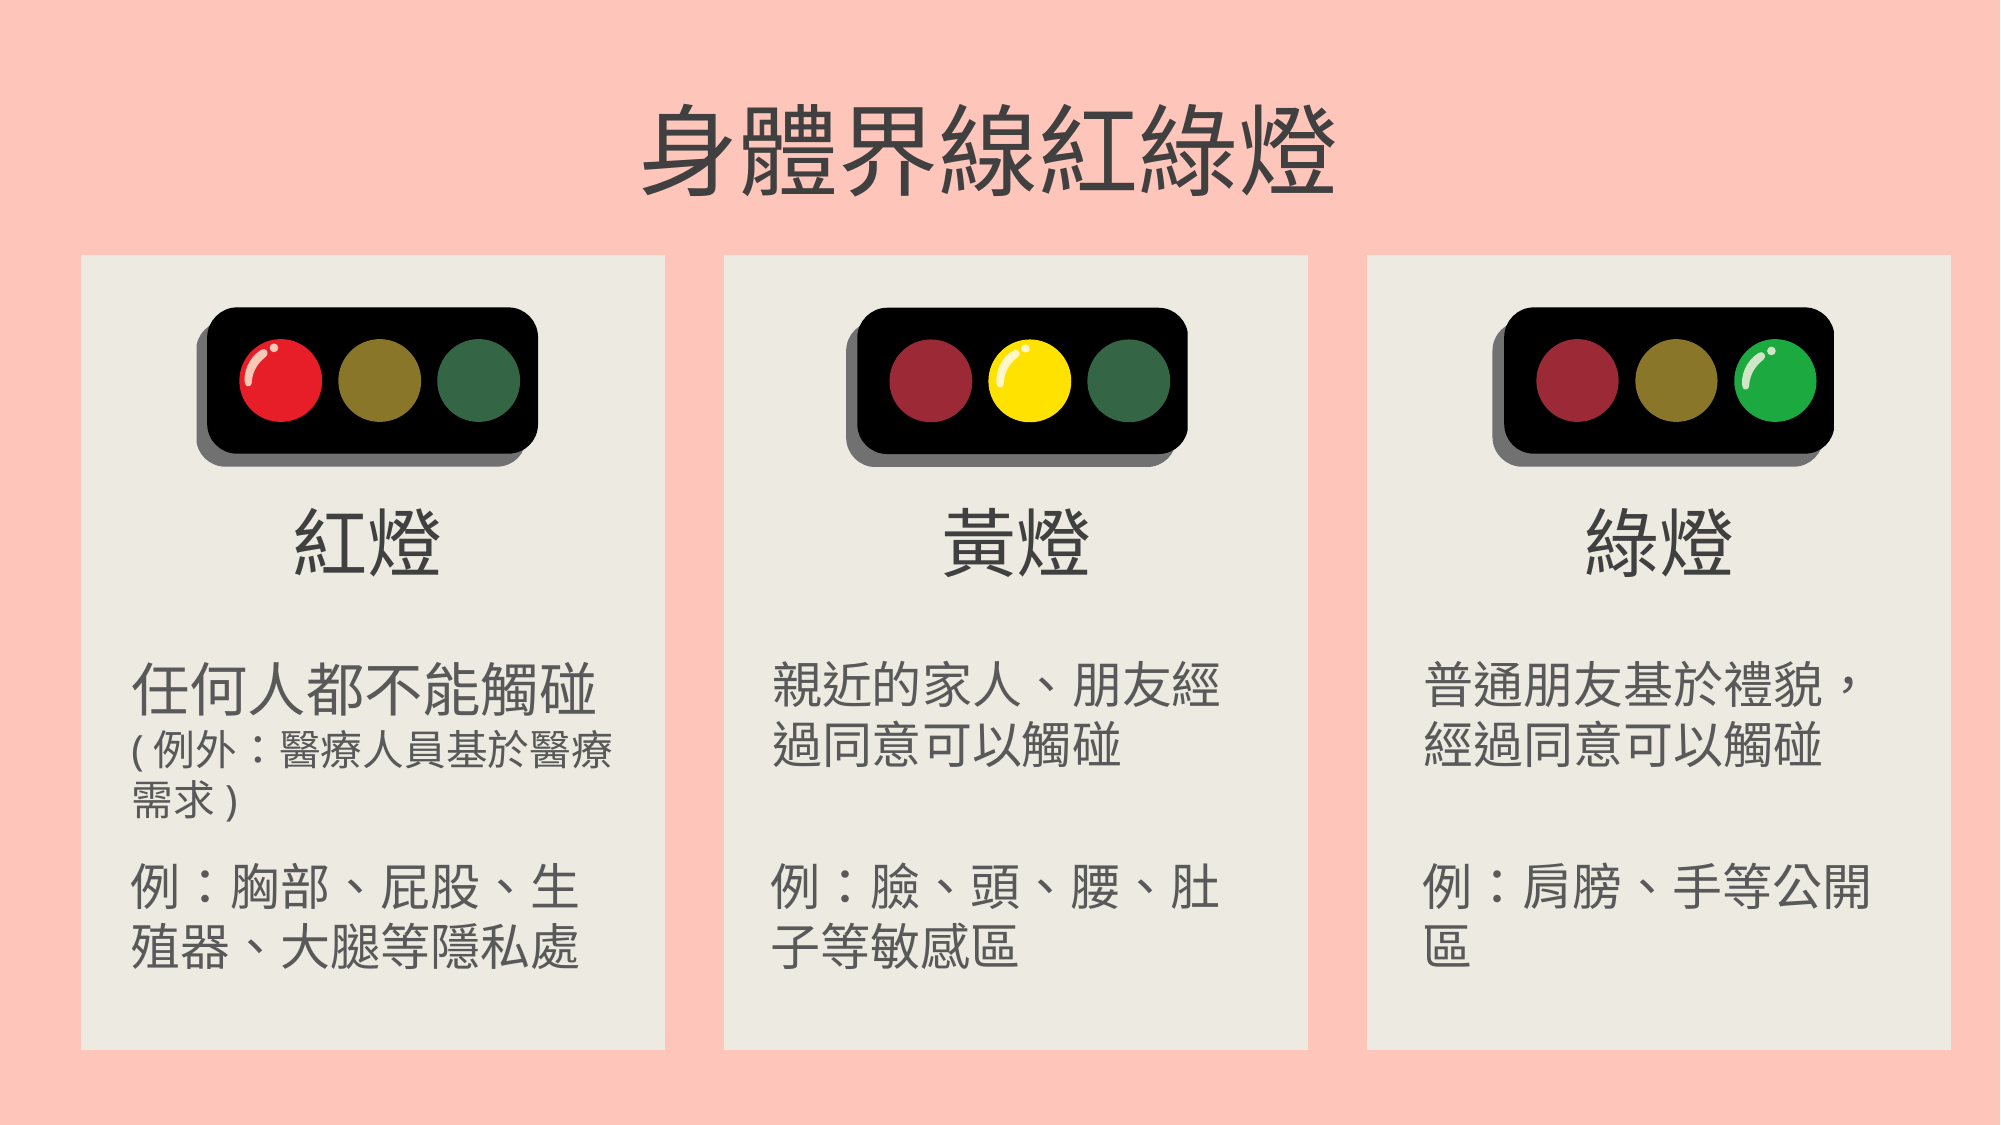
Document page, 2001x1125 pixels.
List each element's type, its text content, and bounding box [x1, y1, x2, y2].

text_box [1367, 255, 1951, 1050]
text_box 例：胸部、屁股、生殖器、大腿等隱私處 [115, 847, 644, 985]
text_box 普通朋友基於禮貌，經過同意可以觸碰 [1408, 645, 1937, 783]
text_box 例：臉、頭、腰、肚子等敏感區 [755, 847, 1284, 985]
picture [196, 307, 539, 467]
text_box 黃燈 [765, 487, 1267, 594]
text_box [81, 255, 665, 1050]
picture [1492, 307, 1834, 467]
text_box 親近的家人、朋友經過同意可以觸碰 [757, 645, 1286, 783]
text_box 例：肩膀、手等公開區 [1406, 847, 1935, 985]
text_box 身體界線紅綠燈 [313, 79, 1664, 217]
text_box 任何人都不能觸碰 (例外：醫療人員基於醫療需求) [116, 645, 645, 833]
text_box [724, 255, 1308, 1050]
text_box 綠燈 [1408, 487, 1910, 594]
picture [846, 307, 1188, 467]
text_box 紅燈 [116, 487, 619, 594]
